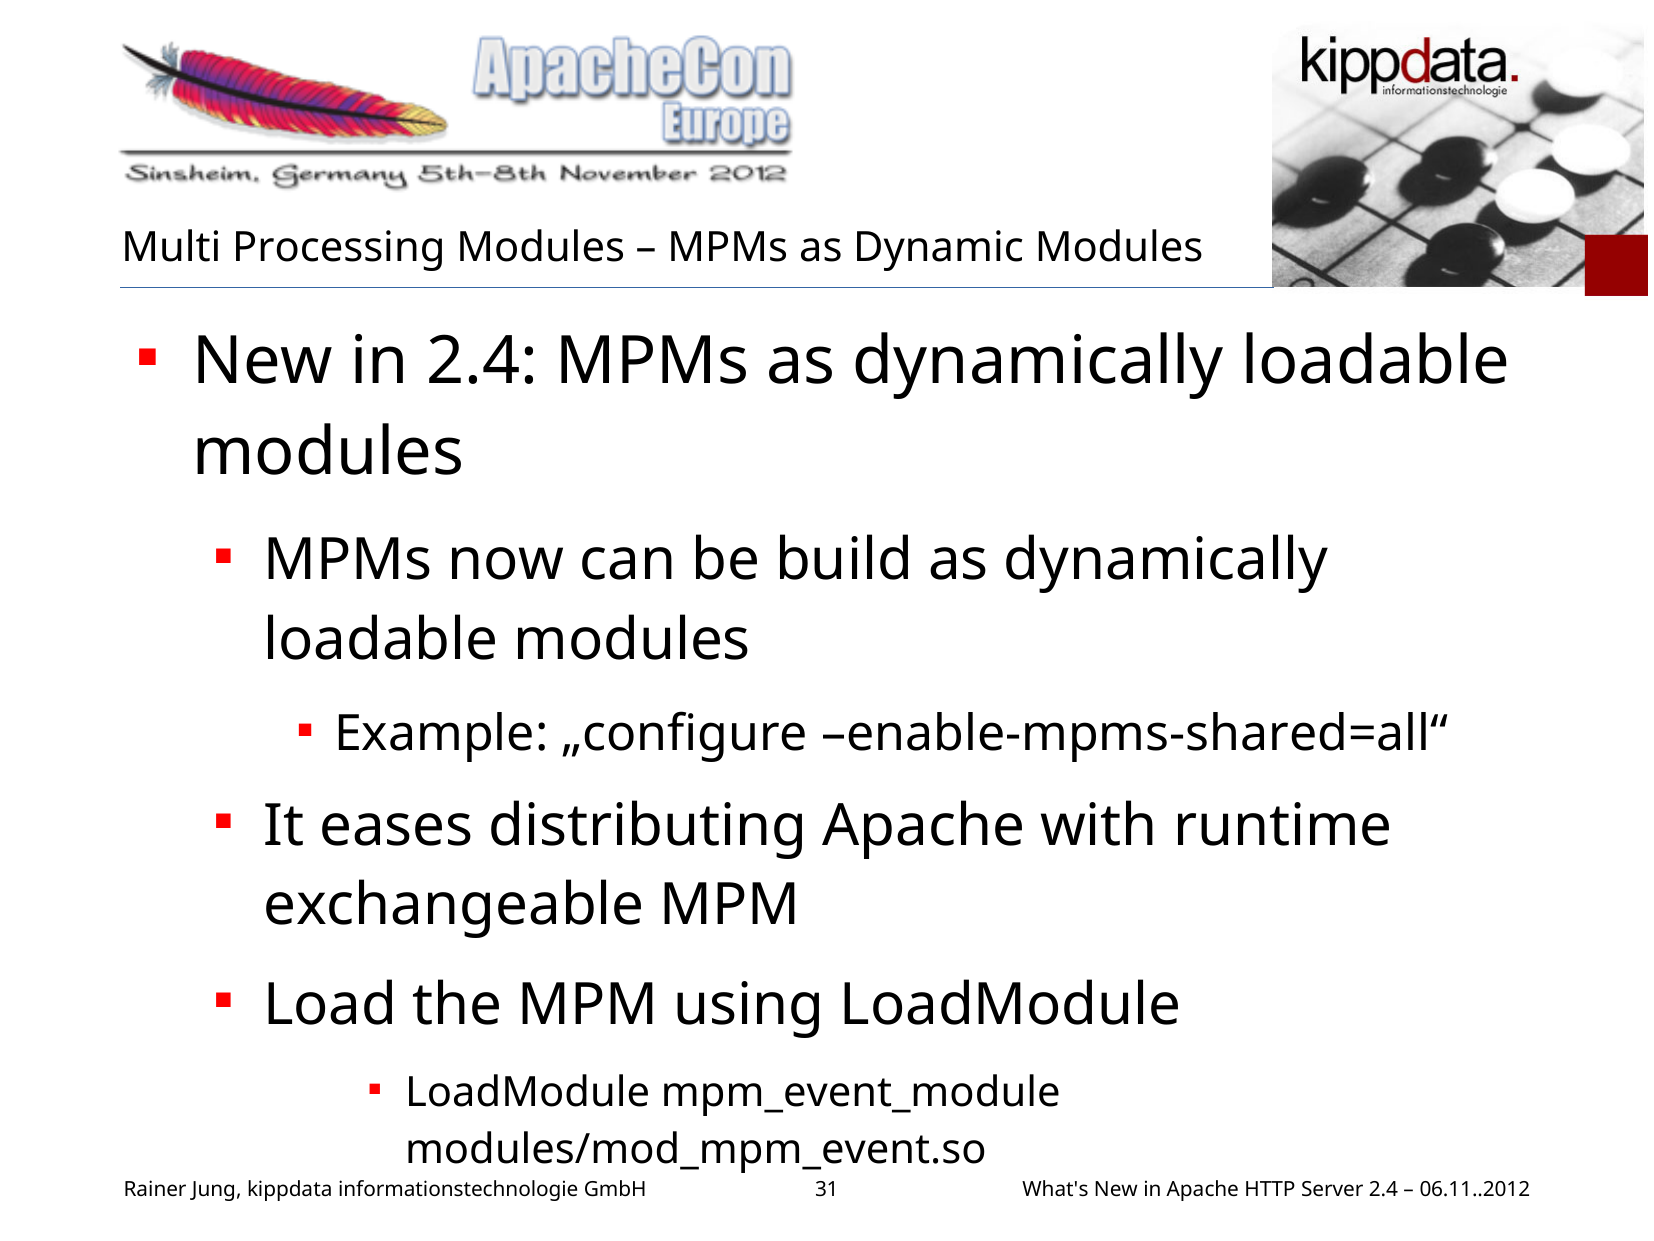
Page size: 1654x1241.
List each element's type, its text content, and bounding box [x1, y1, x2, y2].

title Multi Processing Modules – MPMs as Dynamic Modules [121, 204, 1242, 286]
picture [113, 32, 797, 195]
list New in 2.4: MPMs as dynamically loadable modules MPMs now can be build as dynamically loadable modules Example: „configure –enable-mpms-shared=all“ It eases distributing Apache with runtime exchangeable MPM Load the MPM using LoadModule LoadModule mpm_event_module modules/mod_mpm_event.so [121, 312, 1534, 1150]
picture [1272, 5, 1648, 302]
